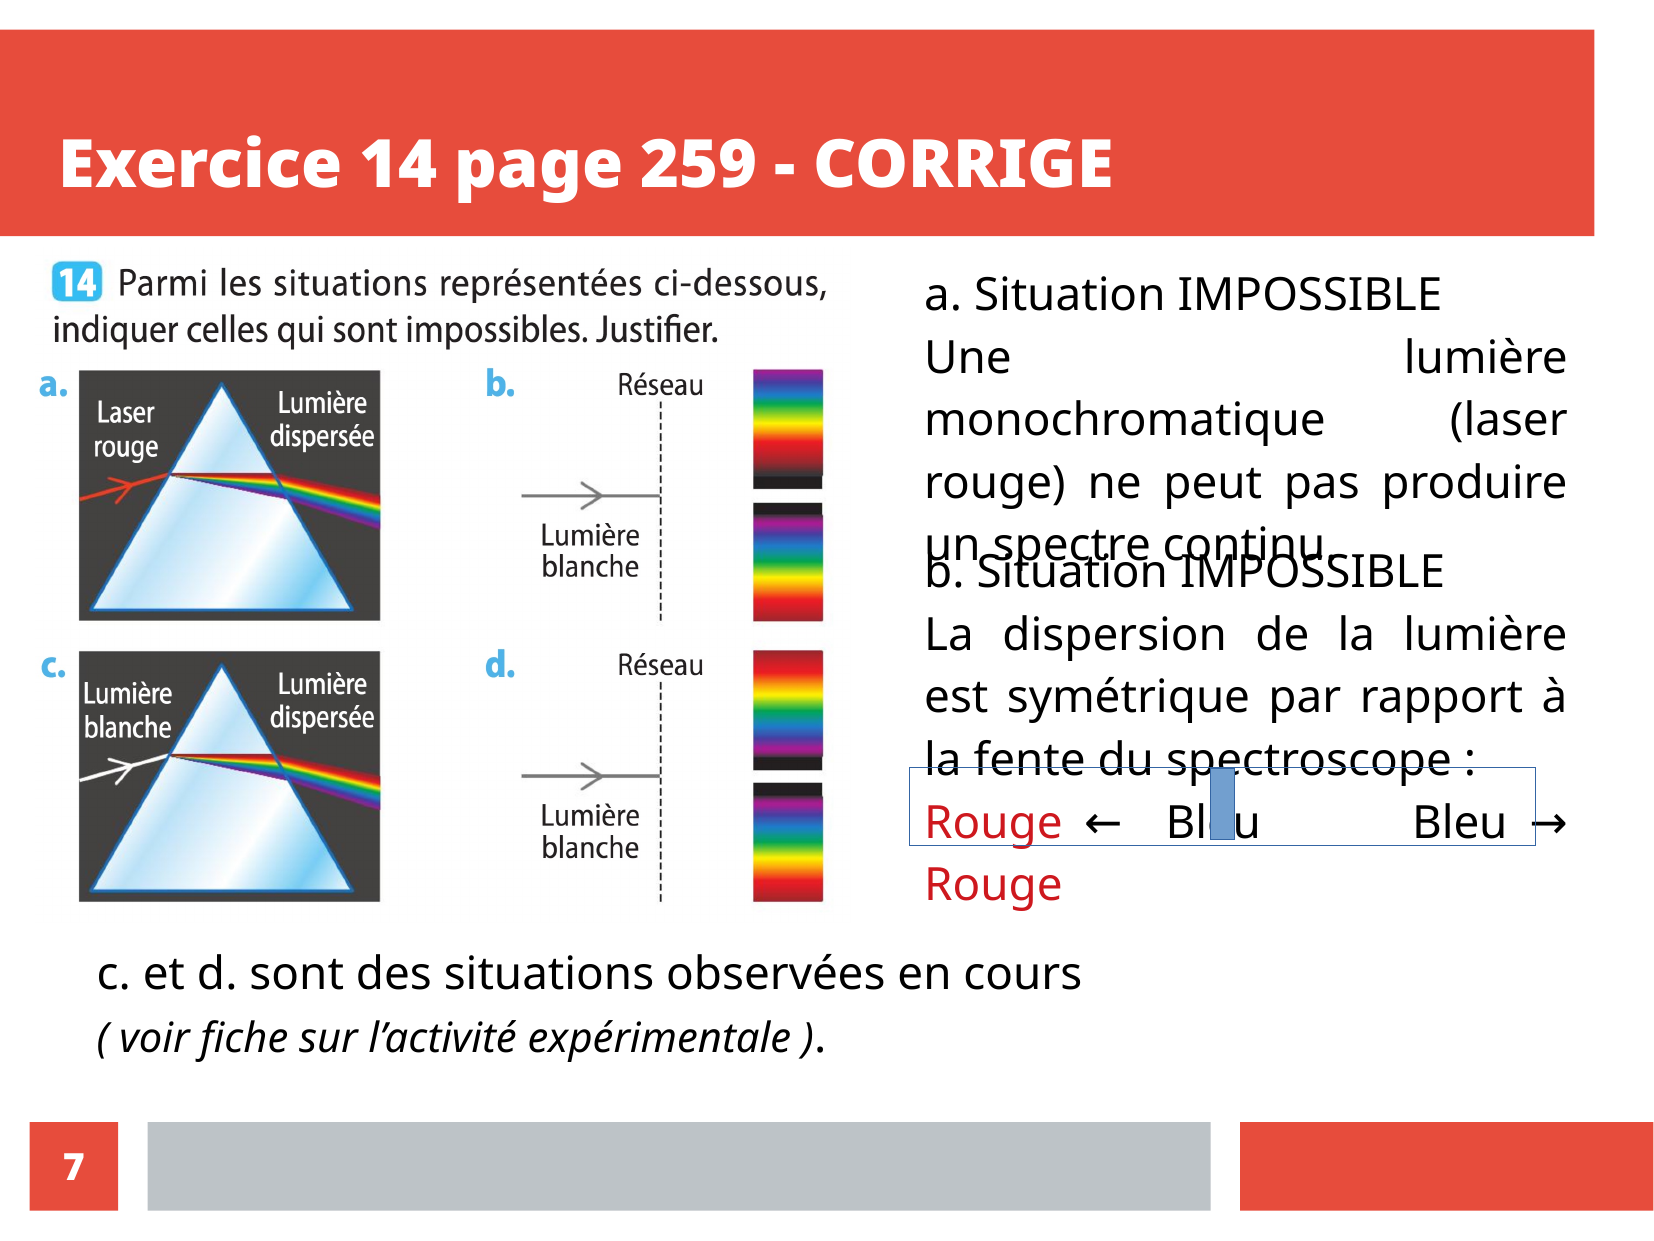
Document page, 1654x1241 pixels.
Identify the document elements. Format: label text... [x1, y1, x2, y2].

title Exercice 14 page 259 - CORRIGE [59, 59, 1595, 207]
text_box b. Situation IMPOSSIBLE La dispersion de la lumière est symétrique par rapport à la fente du spectroscope : Rouge ← Bleu Bleu → Rouge [1235, 768, 1535, 834]
text_box c. et d. sont des situations observées en cours ( voir fiche sur l’activité expérimentale ). [81, 933, 1582, 1083]
text_box [1210, 768, 1235, 840]
picture [35, 247, 851, 923]
text_box a. Situation IMPOSSIBLE Une lumière monochromatique (laser rouge) ne peut pas produire un spectre continu. [909, 254, 1583, 520]
text_box b. Situation IMPOSSIBLE La dispersion de la lumière est symétrique par rapport à la fente du spectroscope : Rouge ← Bleu Bleu → Rouge [910, 768, 1210, 834]
text_box b. Situation IMPOSSIBLE La dispersion de la lumière est symétrique par rapport à la fente du spectroscope : Rouge ← Bleu Bleu → Rouge [909, 531, 1583, 834]
